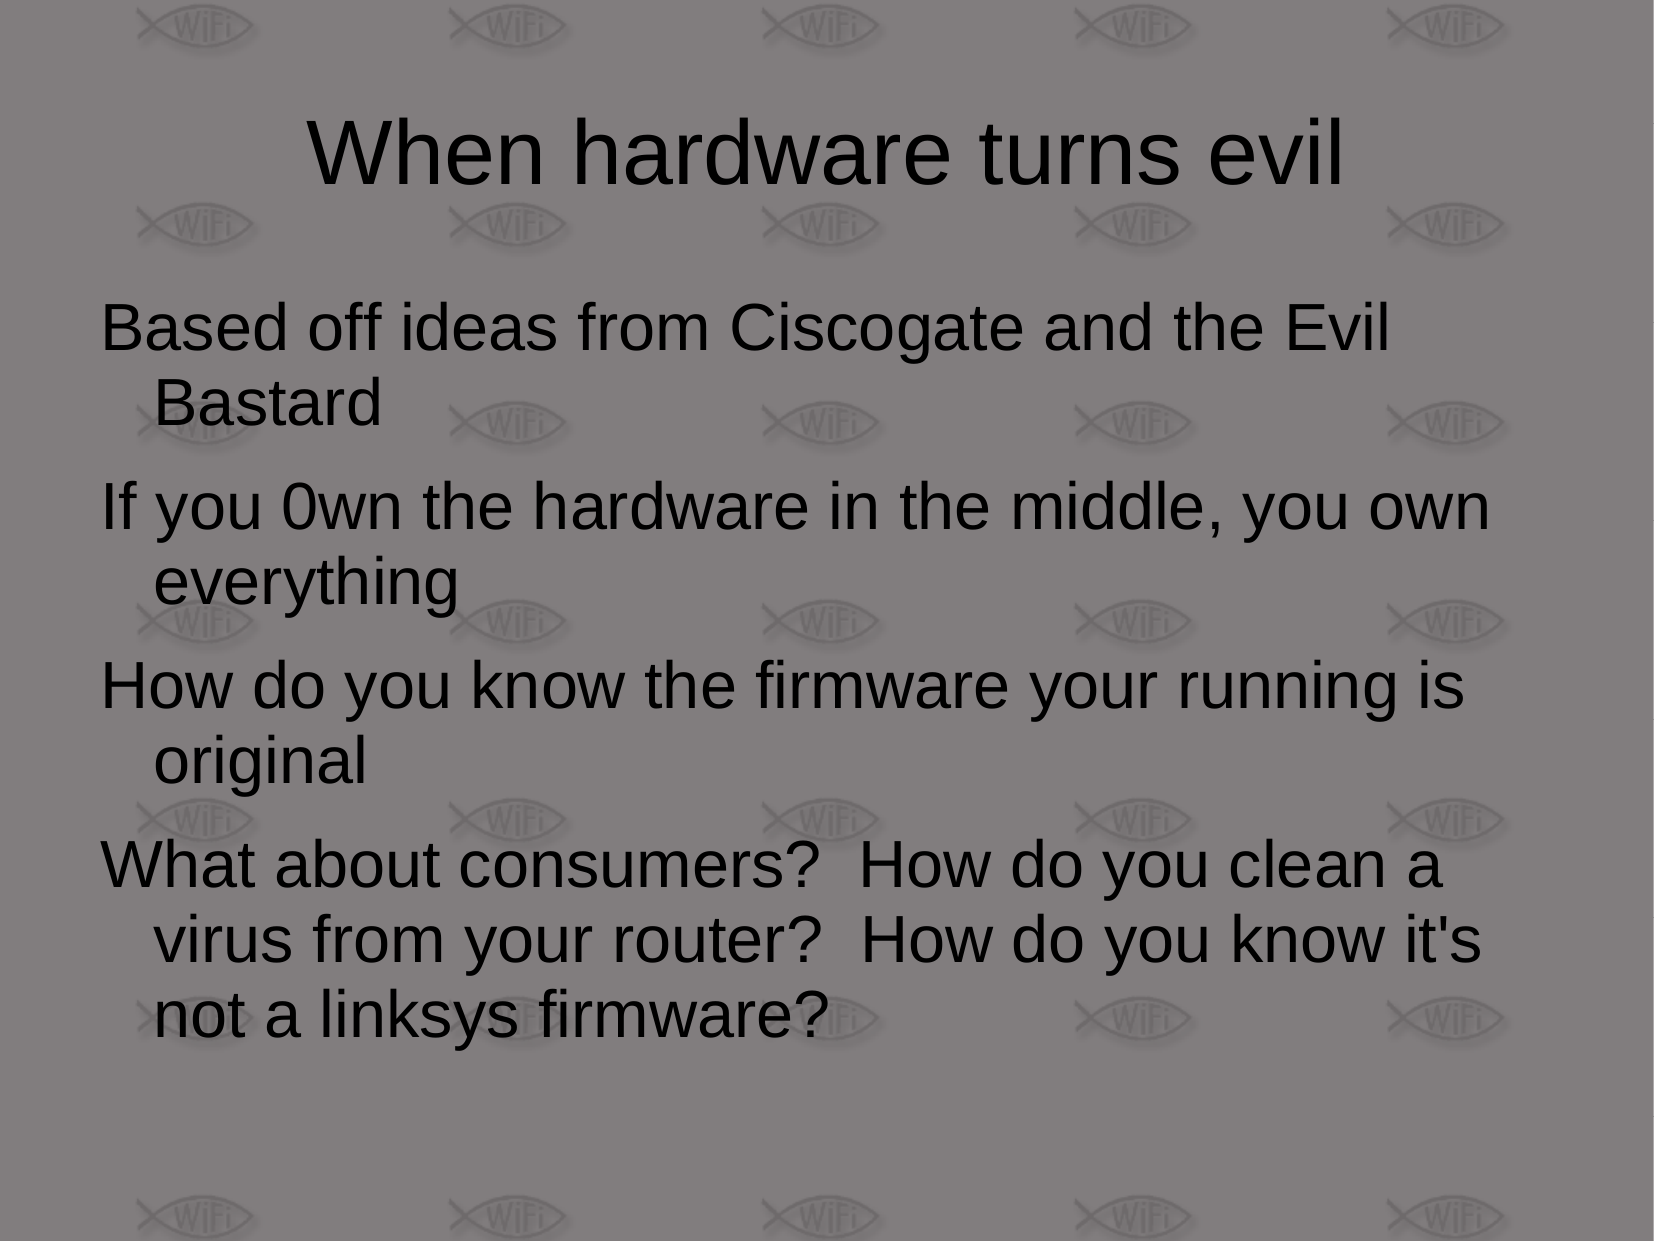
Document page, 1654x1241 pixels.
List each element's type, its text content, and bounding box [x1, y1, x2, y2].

title When hardware turns evil [82, 49, 1571, 257]
list Based off ideas from Ciscogate and the Evil Bastard If you 0wn the hardware in the middle, you own everything How do you know the firmware your running is original What about consumers? How do you clean a virus from your router? How do you know it's not a linksys firmware? [82, 290, 1571, 1109]
picture [0, 0, 1654, 1241]
